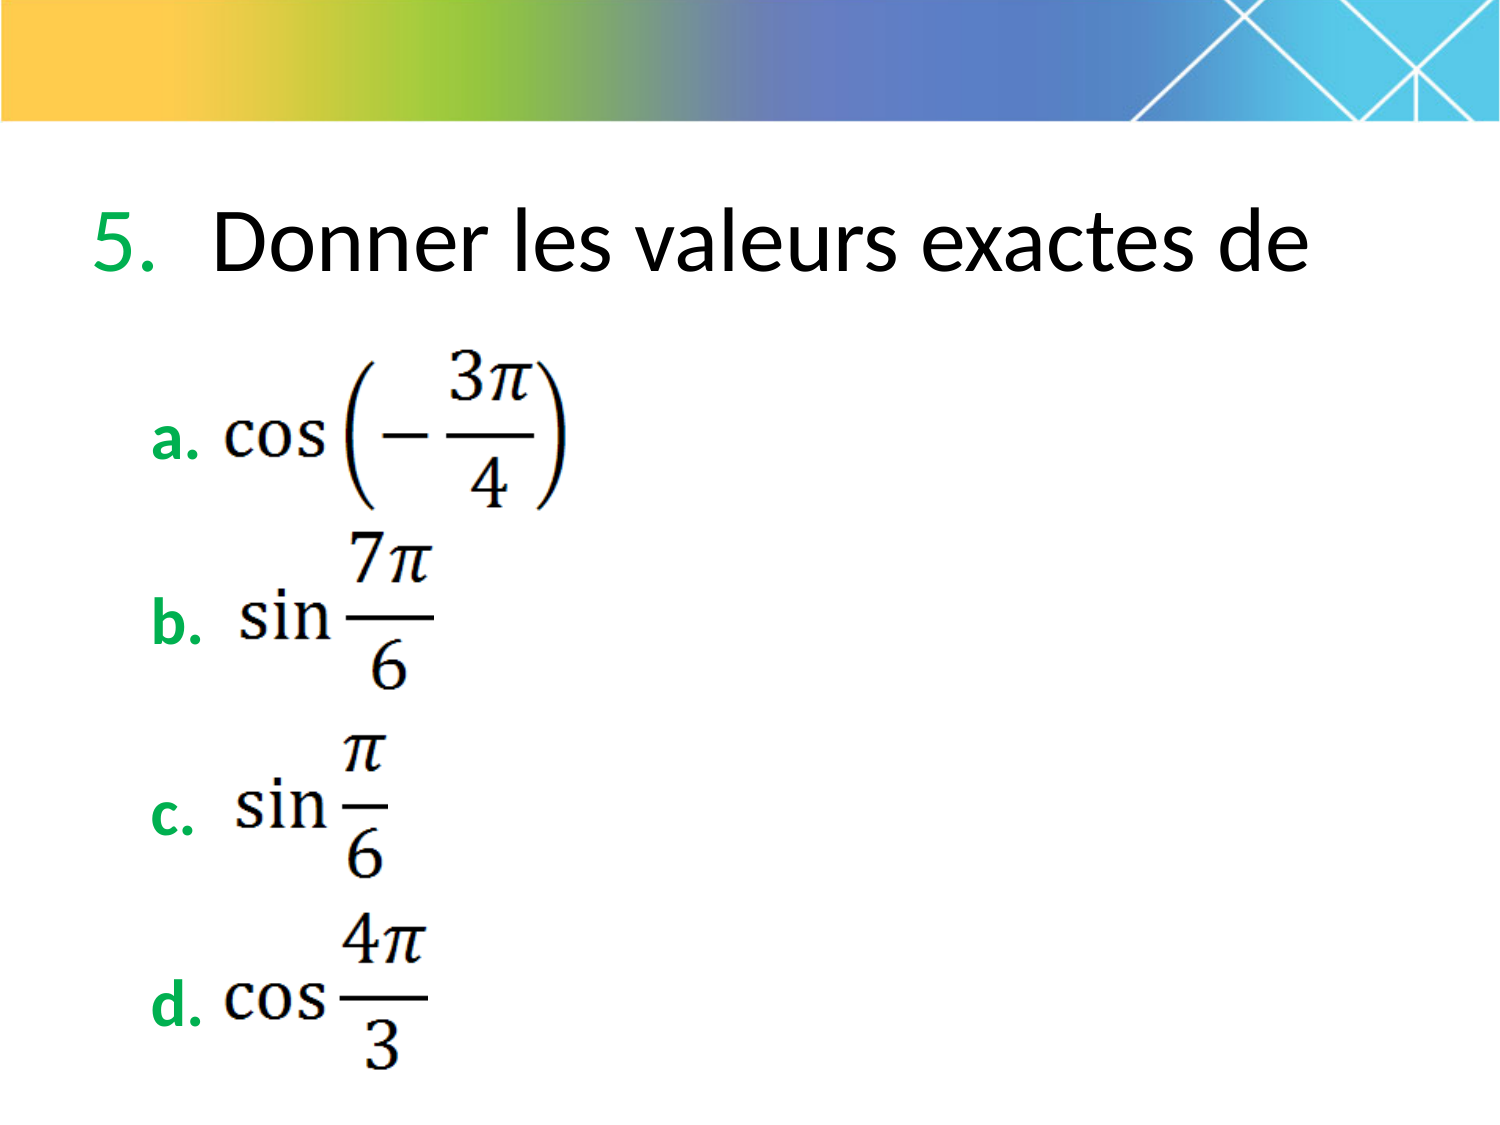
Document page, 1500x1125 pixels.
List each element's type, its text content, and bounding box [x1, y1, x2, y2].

picture [222, 339, 572, 704]
text_box a. b. c. d. [135, 385, 821, 1048]
title Donner les valeurs exactes de [75, 164, 1426, 305]
picture [234, 726, 388, 894]
picture [0, 0, 1500, 123]
picture [222, 902, 428, 1084]
